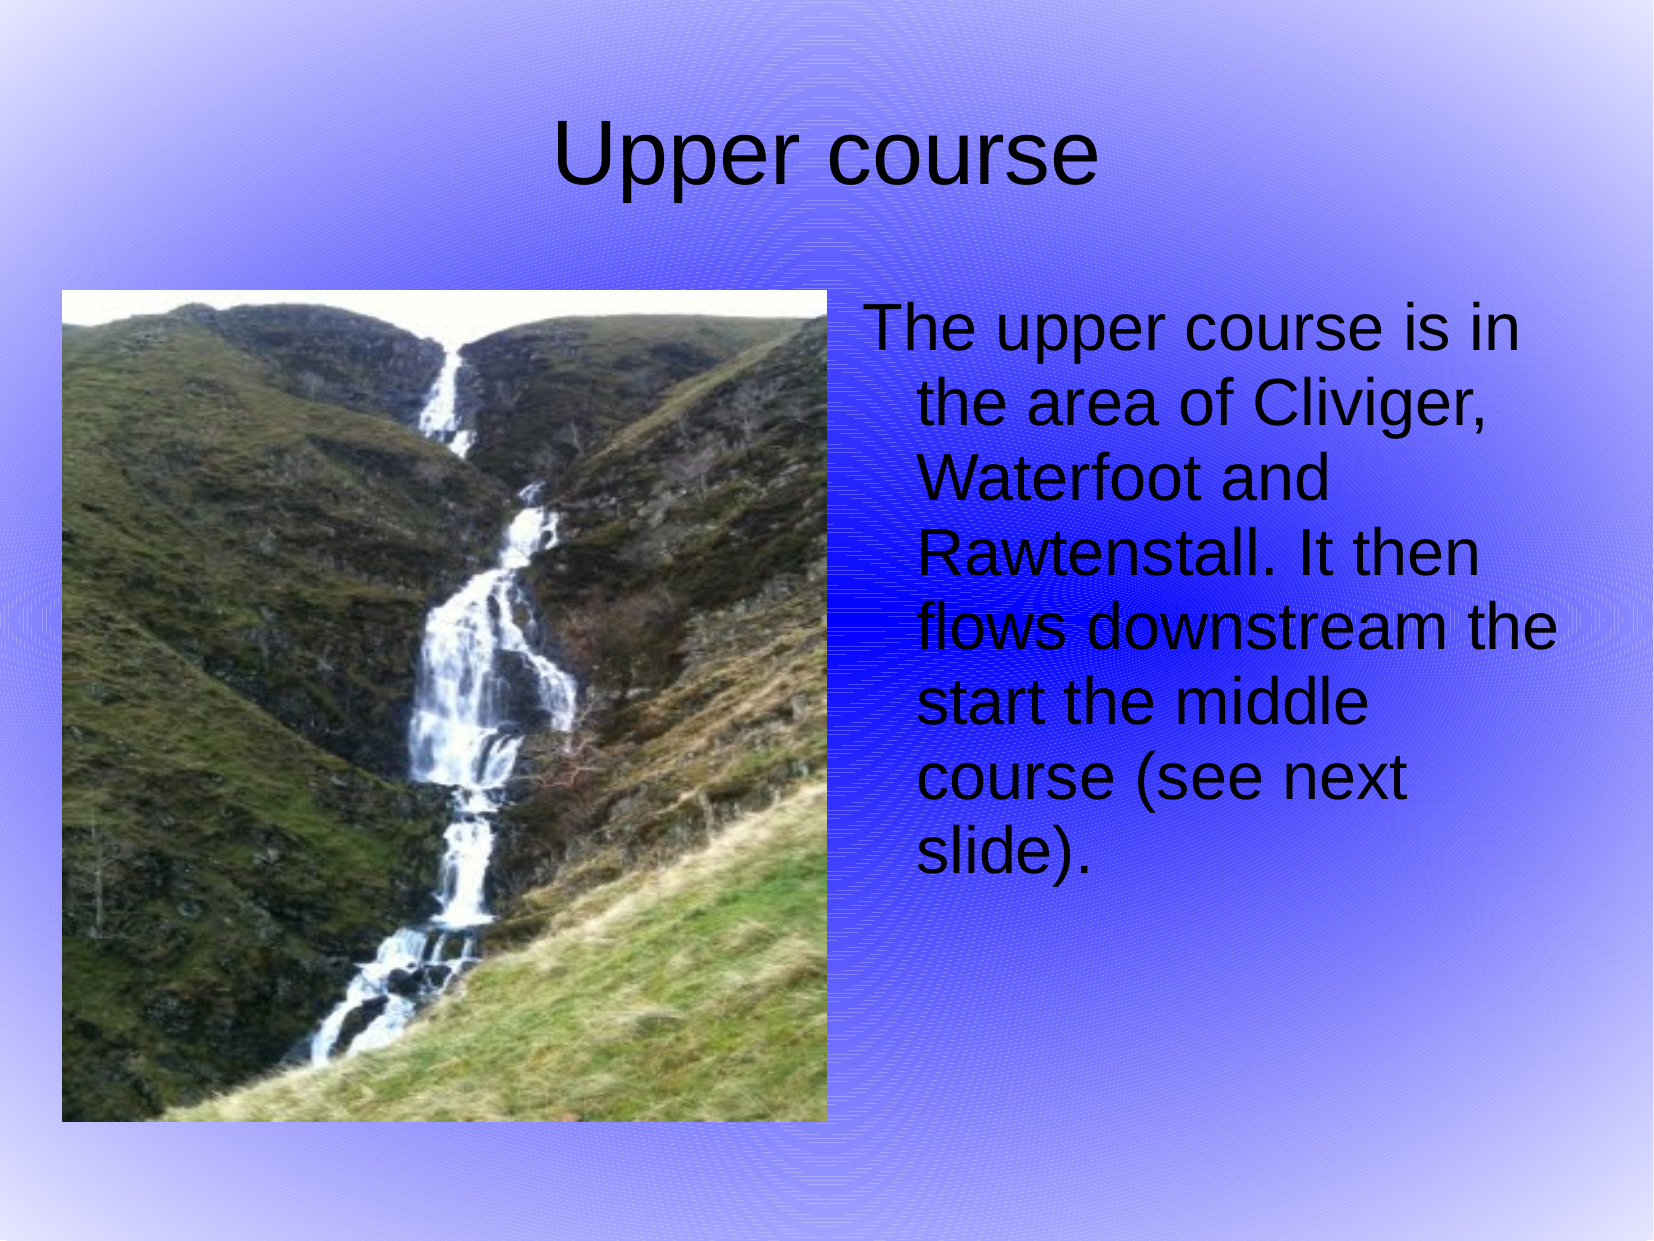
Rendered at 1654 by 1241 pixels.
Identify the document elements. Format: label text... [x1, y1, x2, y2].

title Upper course [82, 49, 1571, 257]
list The upper course is in the area of Cliviger, Waterfoot and Rawtenstall. It then flows downstream the start the middle course (see next slide). [845, 290, 1572, 1109]
picture [62, 290, 827, 1123]
